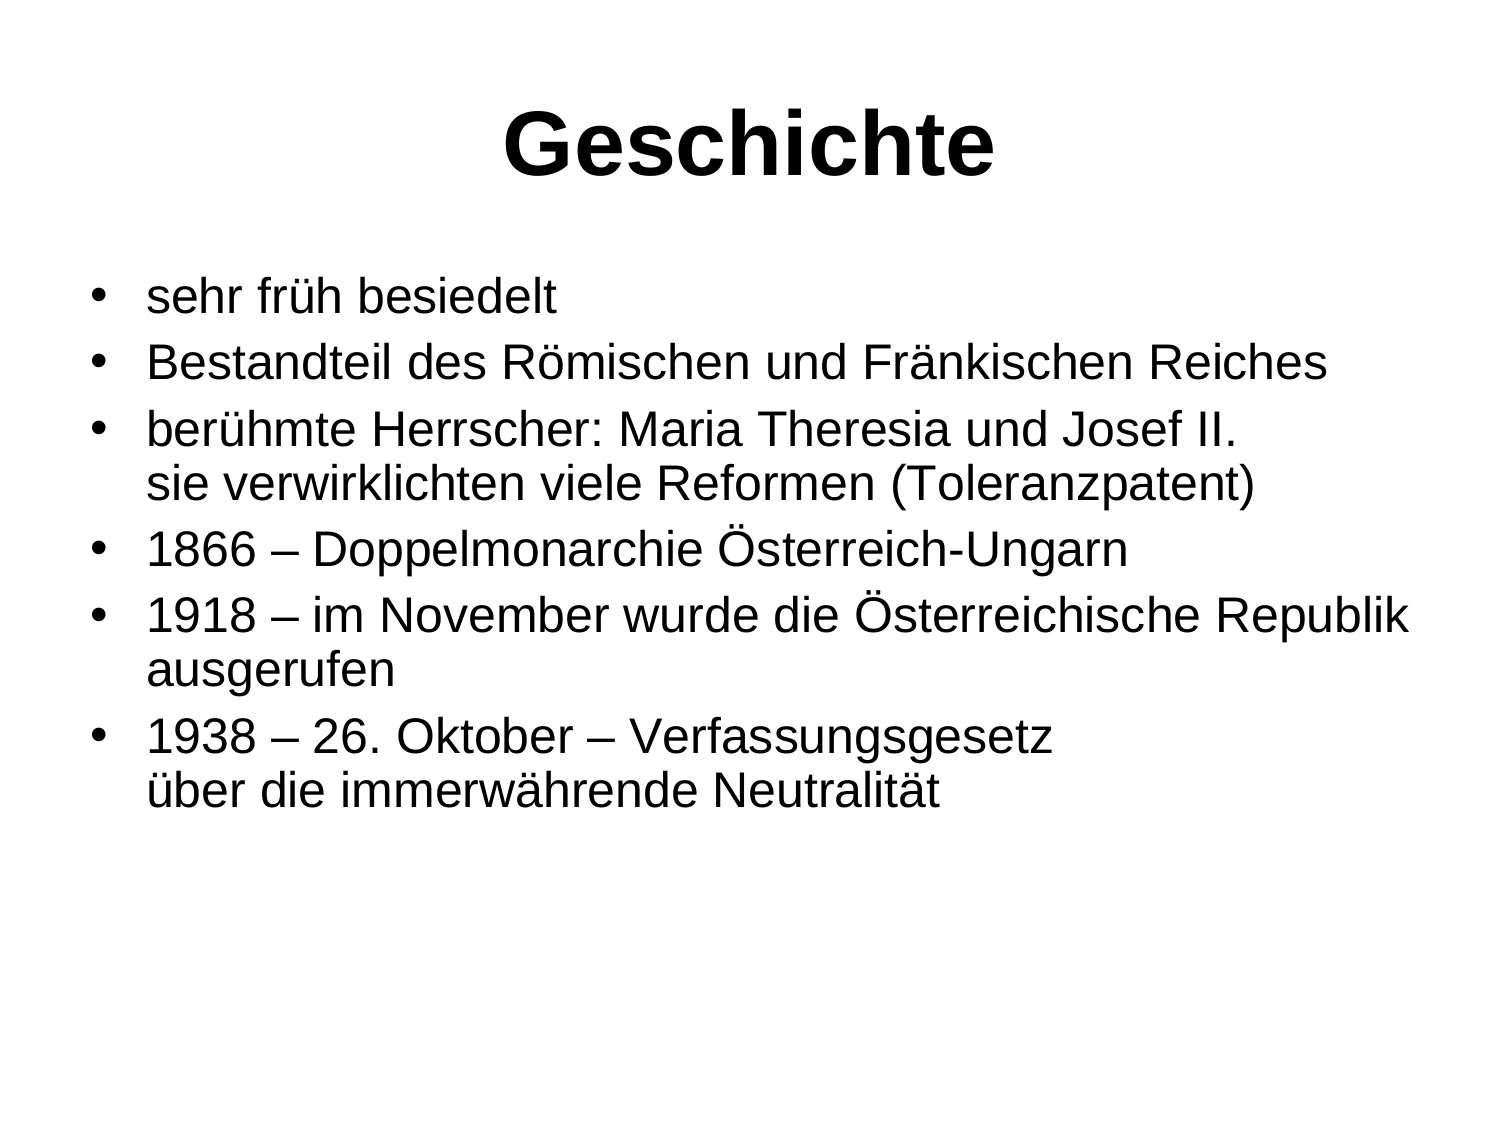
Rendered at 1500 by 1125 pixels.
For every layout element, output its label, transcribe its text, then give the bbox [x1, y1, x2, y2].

list sehr früh besiedelt Bestandteil des Römischen und Fränkischen Reiches berühmte Herrscher: Maria Theresia und Josef II. sie verwirklichten viele Reformen (Toleranzpatent) 1866 – Doppelmonarchie Österreich-Ungarn 1918 – im November wurde die Österreichische Republik ausgerufen 1938 – 26. Oktober – Verfassungsgesetz über die immerwährende Neutralität [75, 262, 1426, 1006]
title Geschichte [75, 45, 1426, 233]
